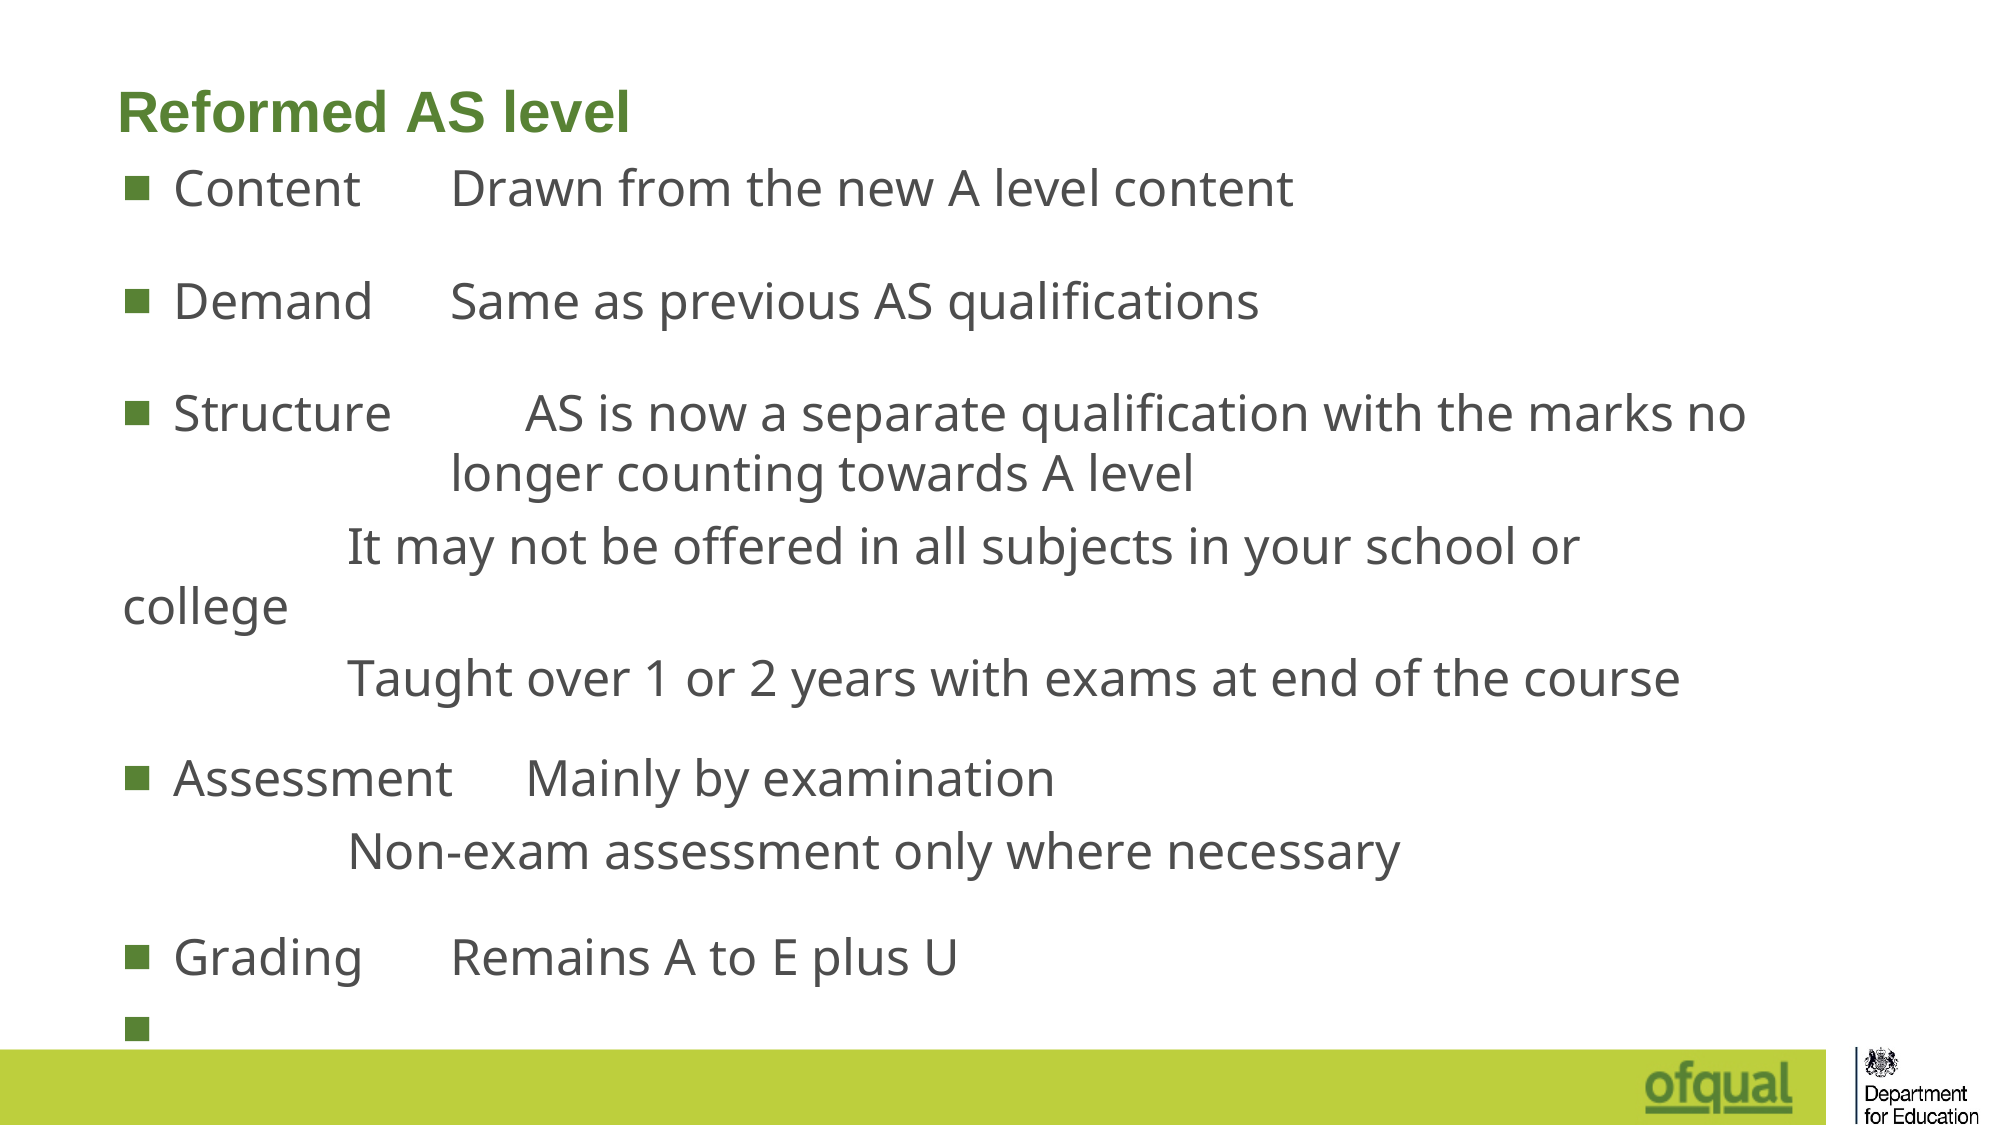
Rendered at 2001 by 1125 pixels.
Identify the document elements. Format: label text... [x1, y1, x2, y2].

text_box Content Drawn from the new A level content Demand Same as previous AS qualifications Structure AS is now a separate qualification with the marks no longer counting towards A level It may not be offered in all subjects in your school or college Taught over 1 or 2 years with exams at end of the course Assessment Mainly by examination Non-exam assessment only where necessary Grading Remains A to E plus U [107, 149, 1939, 1036]
text_box Reformed AS level [102, 66, 1491, 161]
